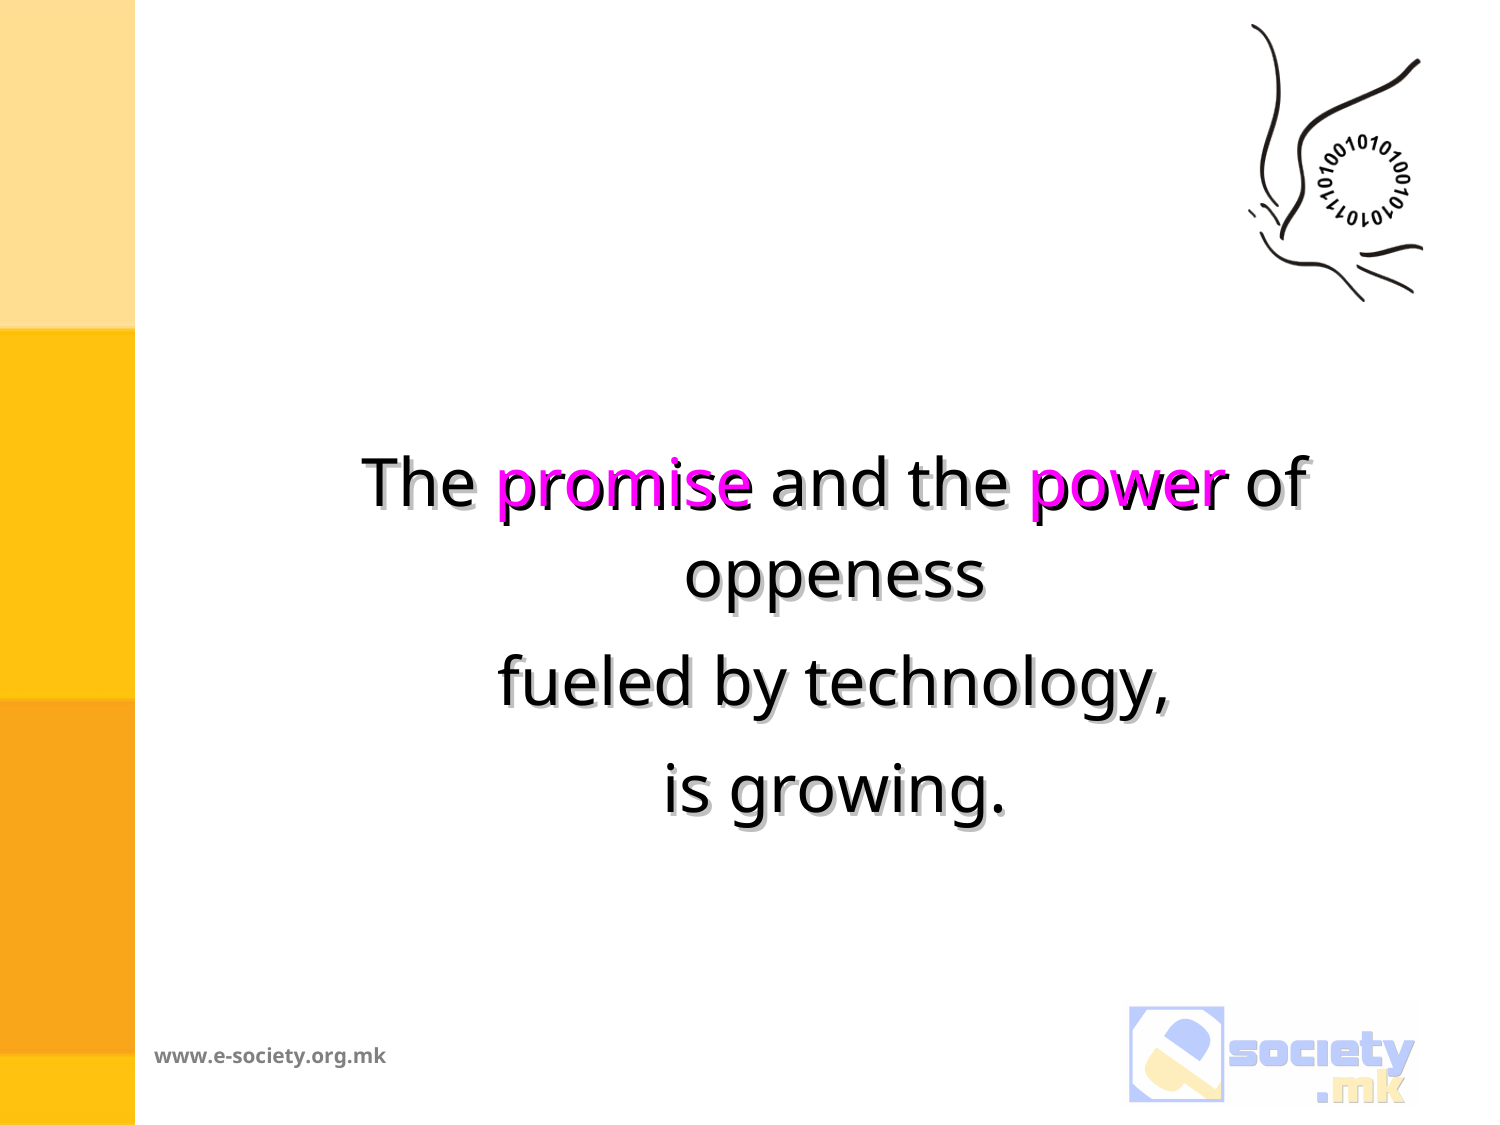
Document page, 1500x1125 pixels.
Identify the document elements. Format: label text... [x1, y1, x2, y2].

picture [1248, 24, 1424, 262]
picture [0, 0, 135, 1125]
subtitle The promise and the power of oppeness fueled by technology, is growing. [169, 262, 1425, 1006]
